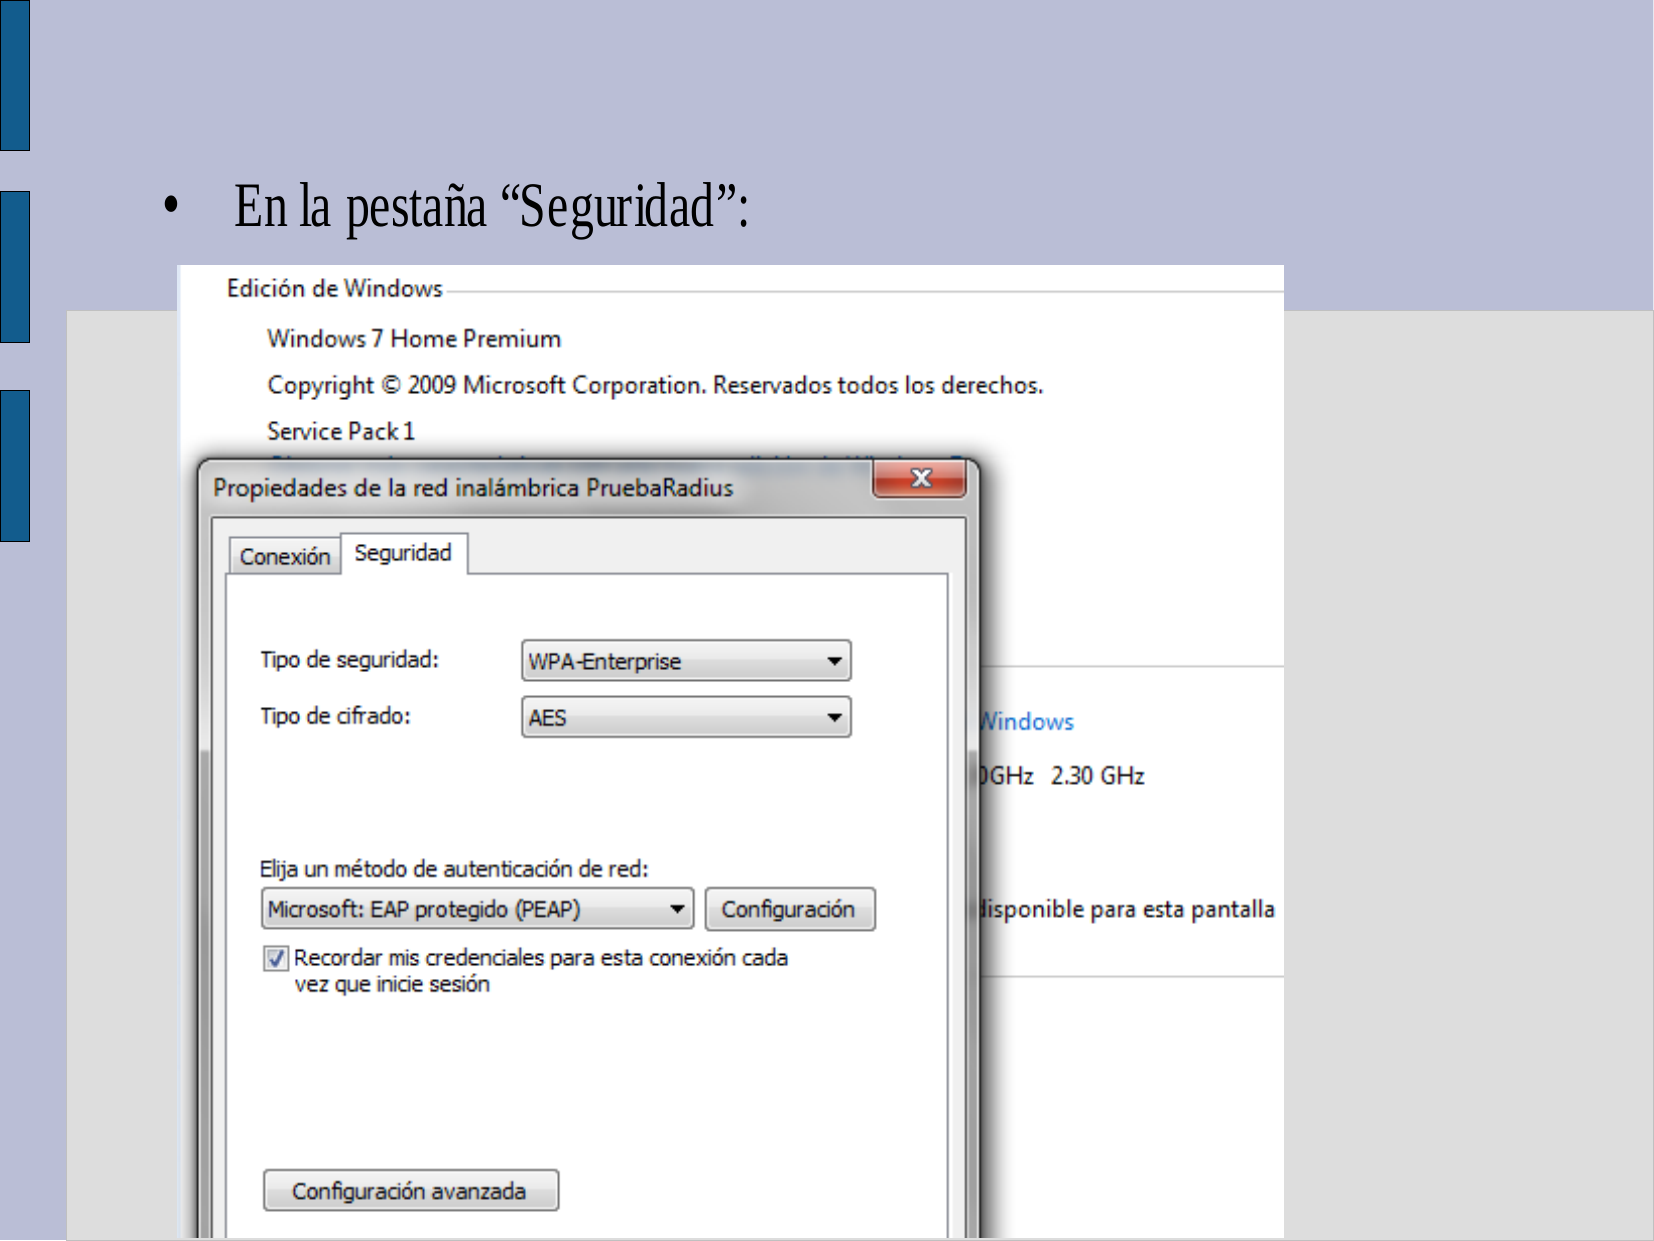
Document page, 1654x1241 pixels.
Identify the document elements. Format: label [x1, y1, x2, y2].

chart [88, 88, 1654, 536]
picture [177, 265, 1284, 1239]
